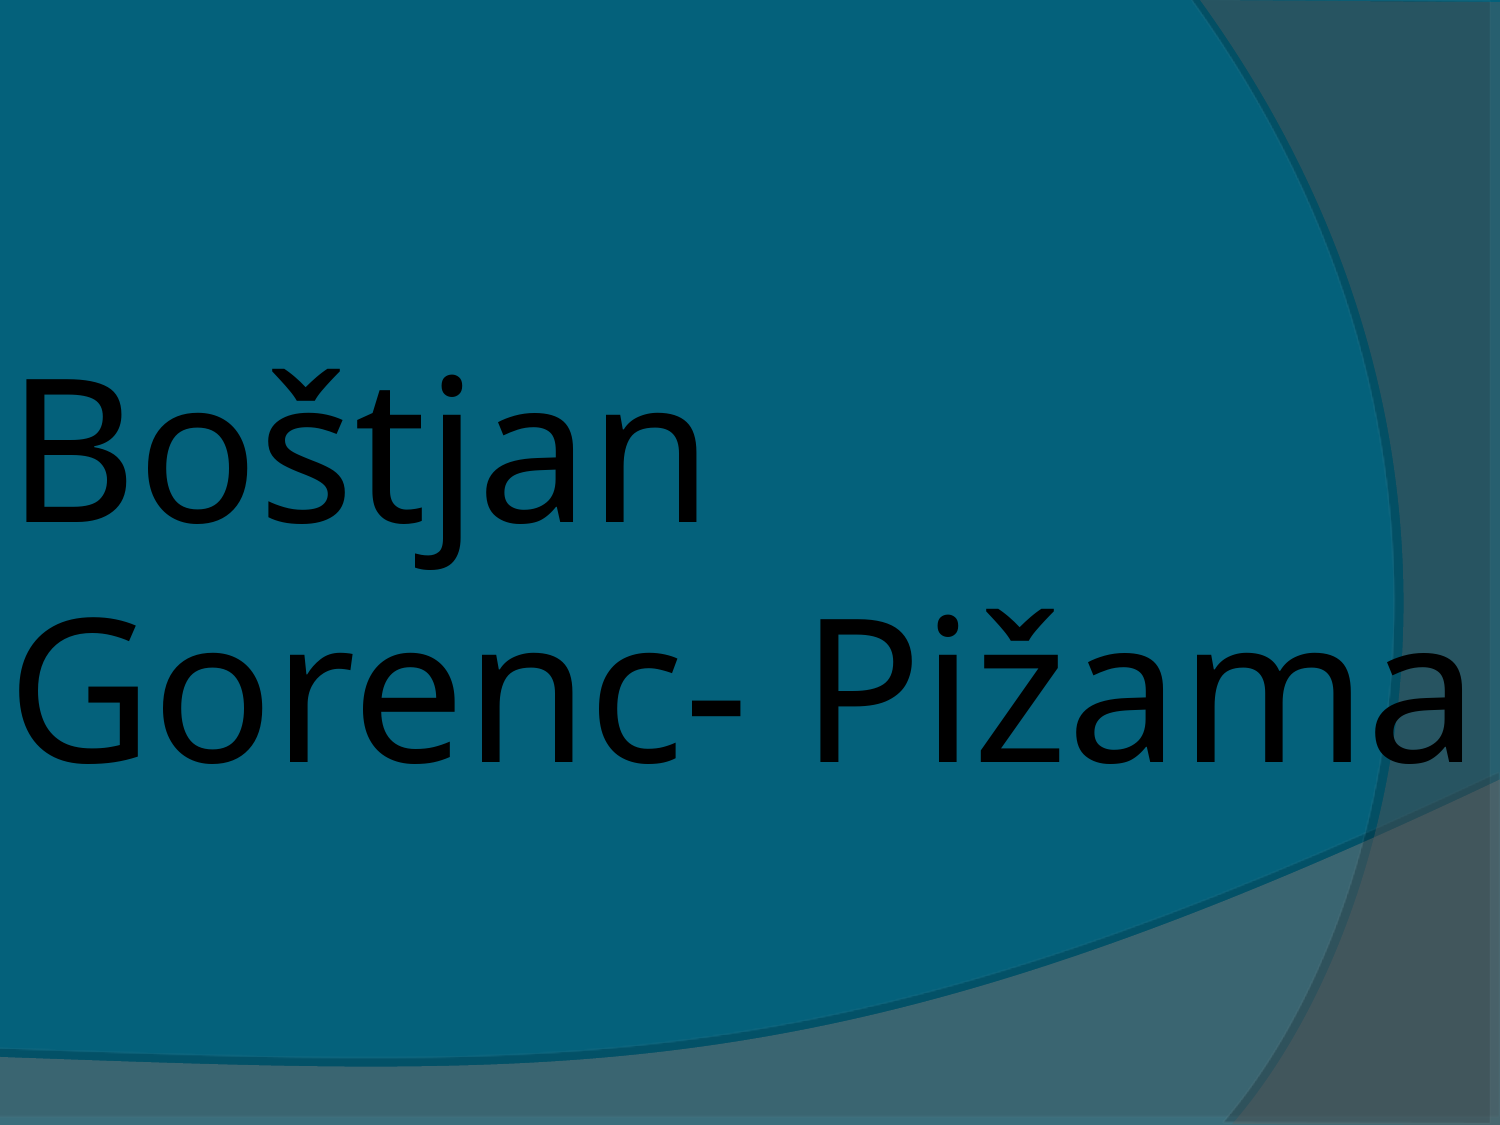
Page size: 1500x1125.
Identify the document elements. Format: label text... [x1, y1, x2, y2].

title Boštjan Gorenc- Pižama [0, 0, 1500, 1125]
